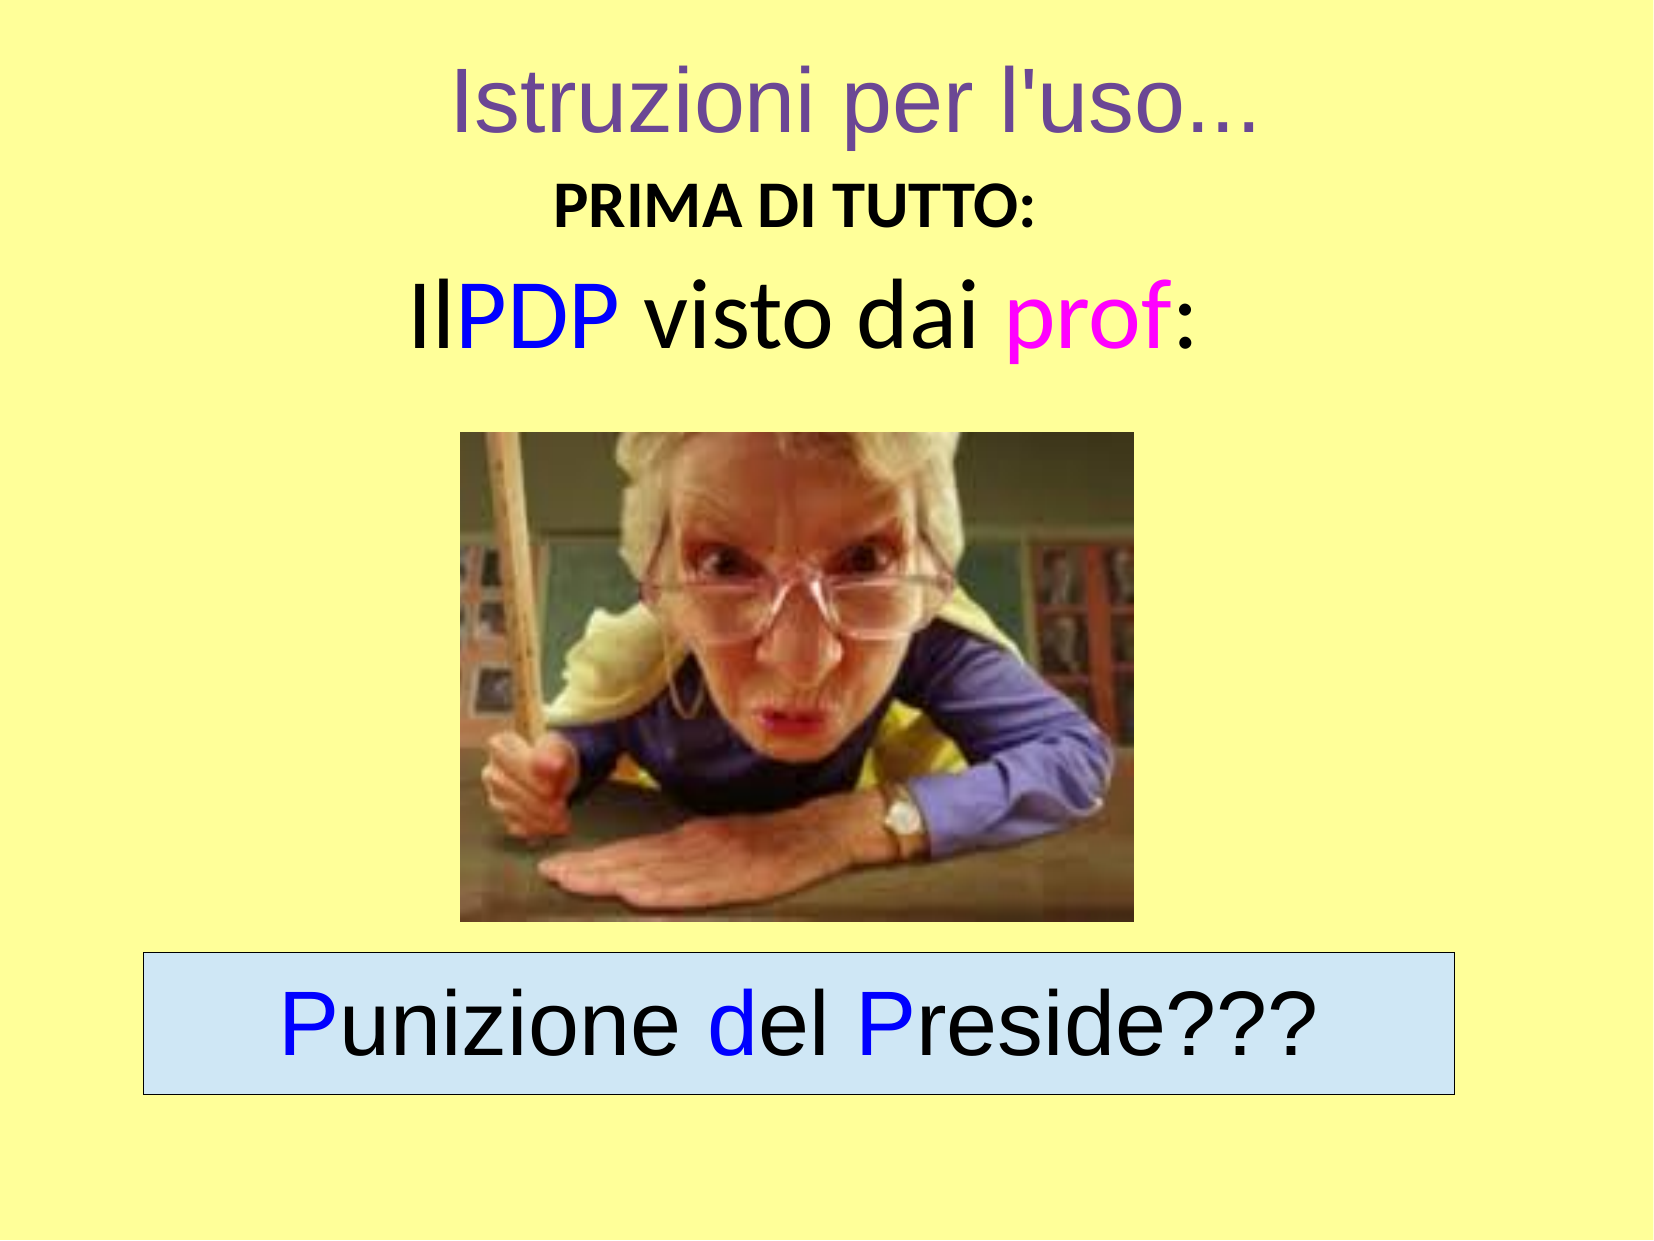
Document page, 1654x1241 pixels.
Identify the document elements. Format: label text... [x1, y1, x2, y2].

text_box Punizione del Preside??? [143, 952, 1455, 1095]
title Istruzioni per l'uso... [200, 23, 1512, 178]
list PRIMA DI TUTTO: IlPDP visto dai prof: [165, 177, 1441, 937]
picture [460, 432, 1134, 922]
